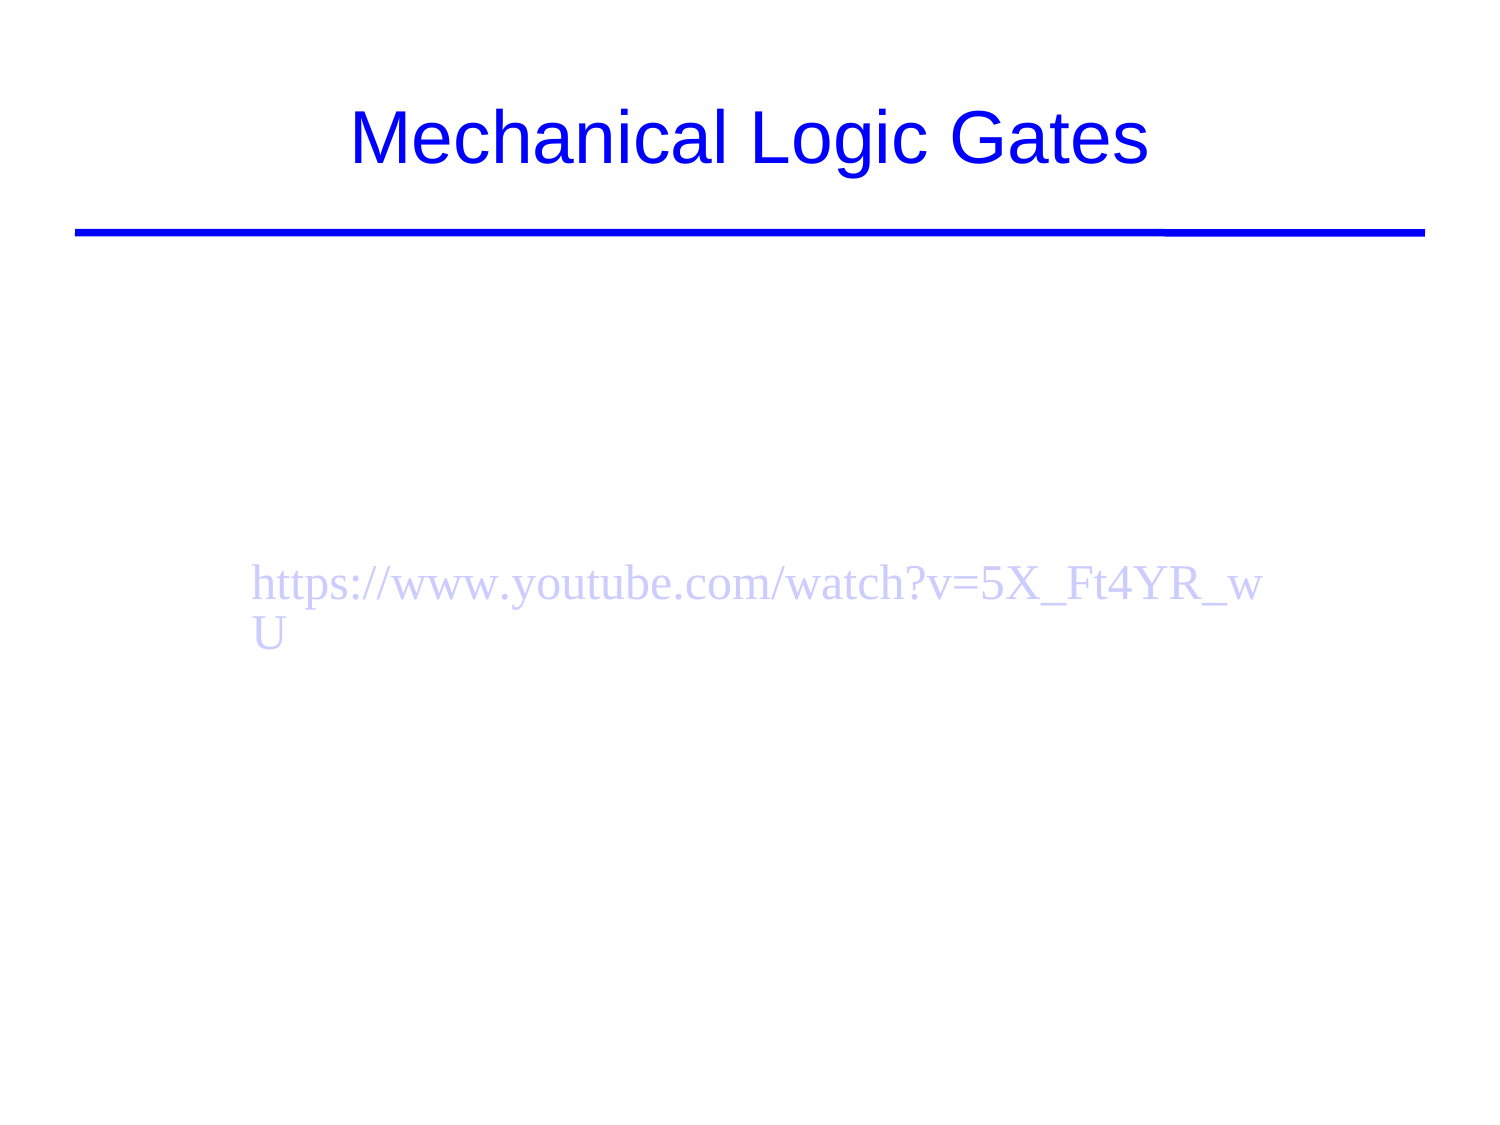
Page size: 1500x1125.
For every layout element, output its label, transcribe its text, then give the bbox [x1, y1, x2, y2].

text_box https://www.youtube.com/watch?v=5X_Ft4YR_wU [236, 542, 1285, 618]
title Mechanical Logic Gates [74, 44, 1425, 232]
